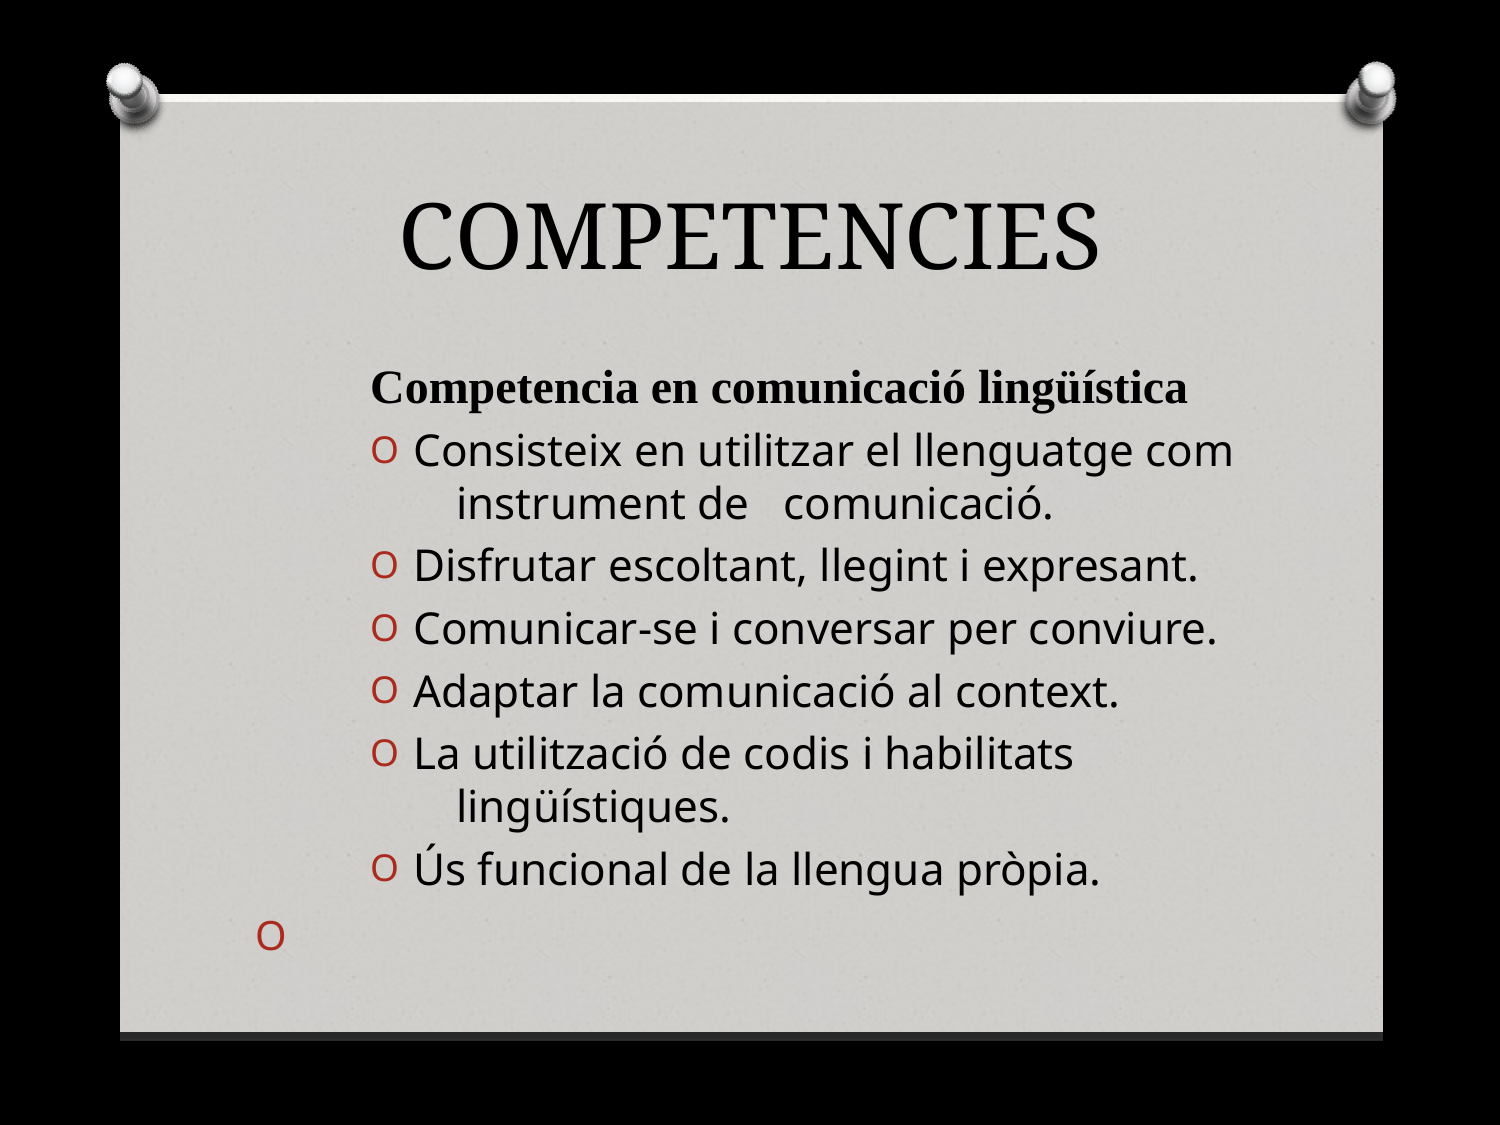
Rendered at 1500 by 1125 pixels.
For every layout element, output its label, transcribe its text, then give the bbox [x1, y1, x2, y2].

list Competencia en comunicació lingüística Consisteix en utilitzar el llenguatge com instrument de comunicació. Disfrutar escoltant, llegint i expresant. Comunicar-se i conversar per conviure. Adaptar la comunicació al context. La utilització de codis i habilitats lingüístiques. Ús funcional de la llengua pròpia. [240, 347, 1257, 939]
title COMPETENCIES [179, 134, 1323, 332]
